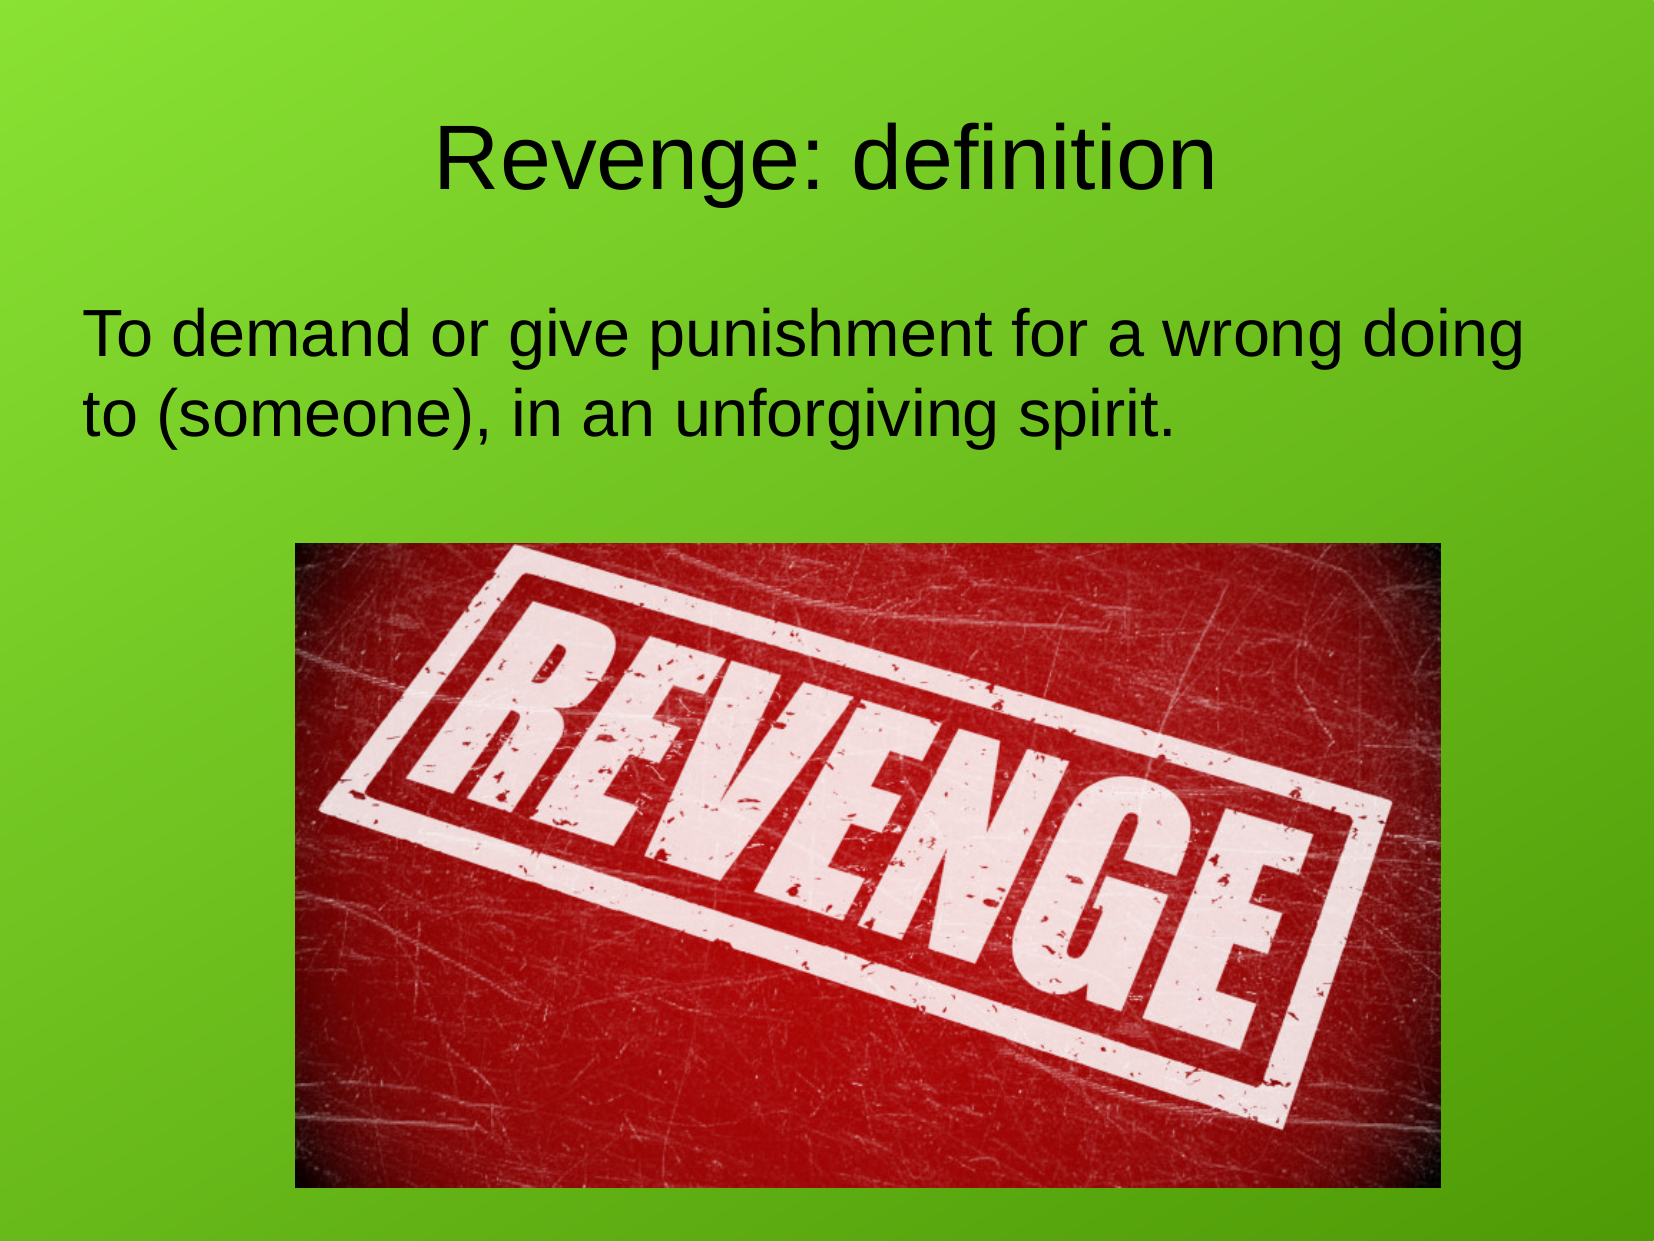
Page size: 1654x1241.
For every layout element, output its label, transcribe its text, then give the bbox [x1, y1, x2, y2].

picture [295, 543, 1441, 1188]
list To demand or give punishment for a wrong doing to (someone), in an unforgiving spirit. [82, 290, 1571, 1010]
title Revenge: definition [82, 49, 1571, 257]
